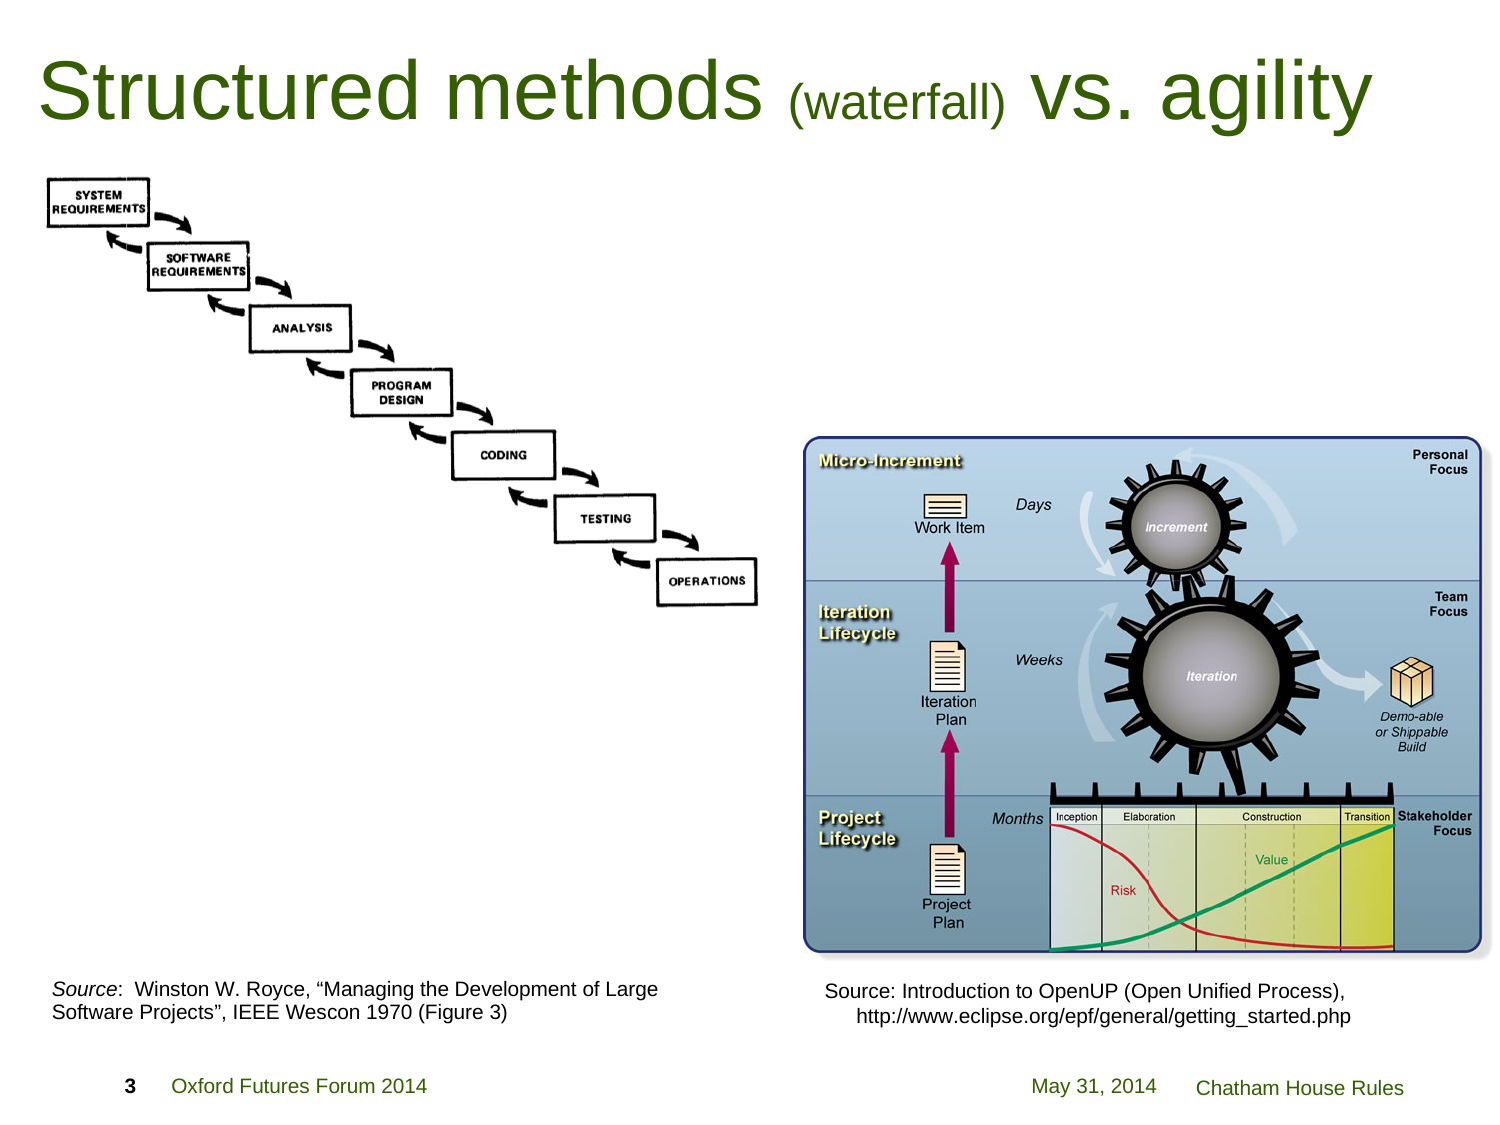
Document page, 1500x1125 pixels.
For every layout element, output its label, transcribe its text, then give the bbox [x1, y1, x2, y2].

picture [803, 436, 1495, 963]
title Structured methods (waterfall) vs. agility [37, 37, 1463, 152]
text_box Source: Winston W. Royce, “Managing the Development of Large Software Projects”, IEEE Wescon 1970 (Figure 3) [37, 969, 756, 1032]
picture [43, 172, 762, 609]
text_box Source: Introduction to OpenUP (Open Unified Process), http://www.eclipse.org/epf/general/getting_started.php [809, 969, 1465, 1037]
